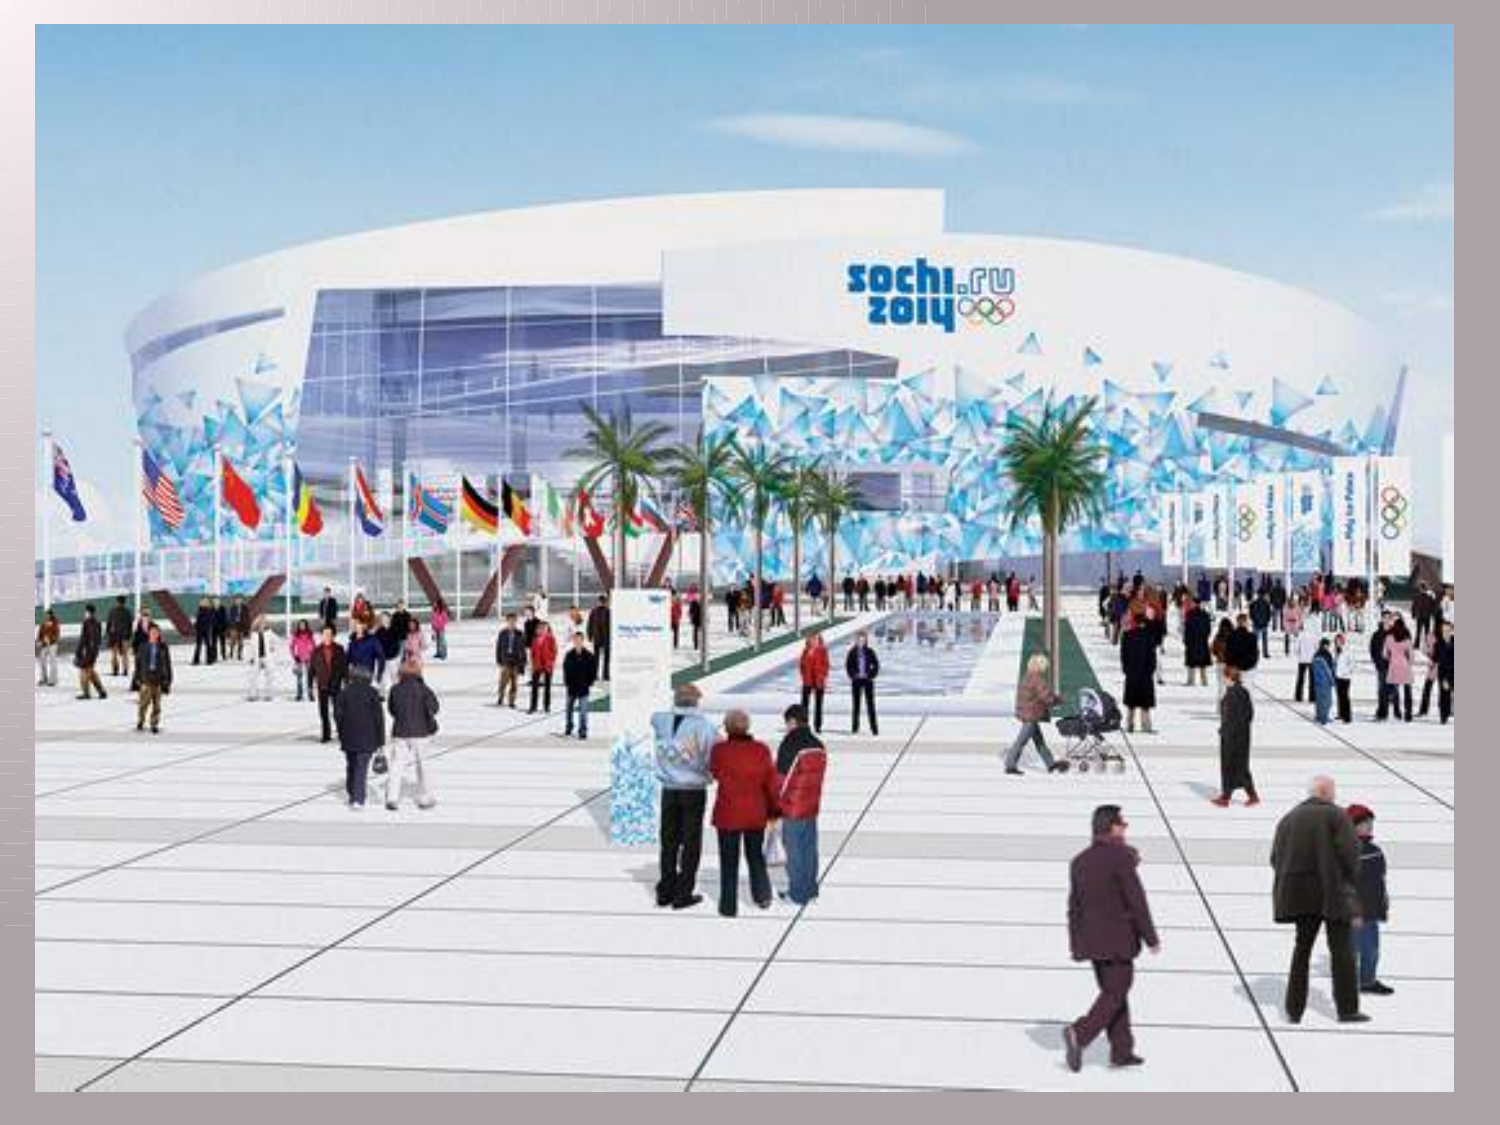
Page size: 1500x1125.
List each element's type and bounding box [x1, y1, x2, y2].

picture [35, 24, 1454, 1092]
